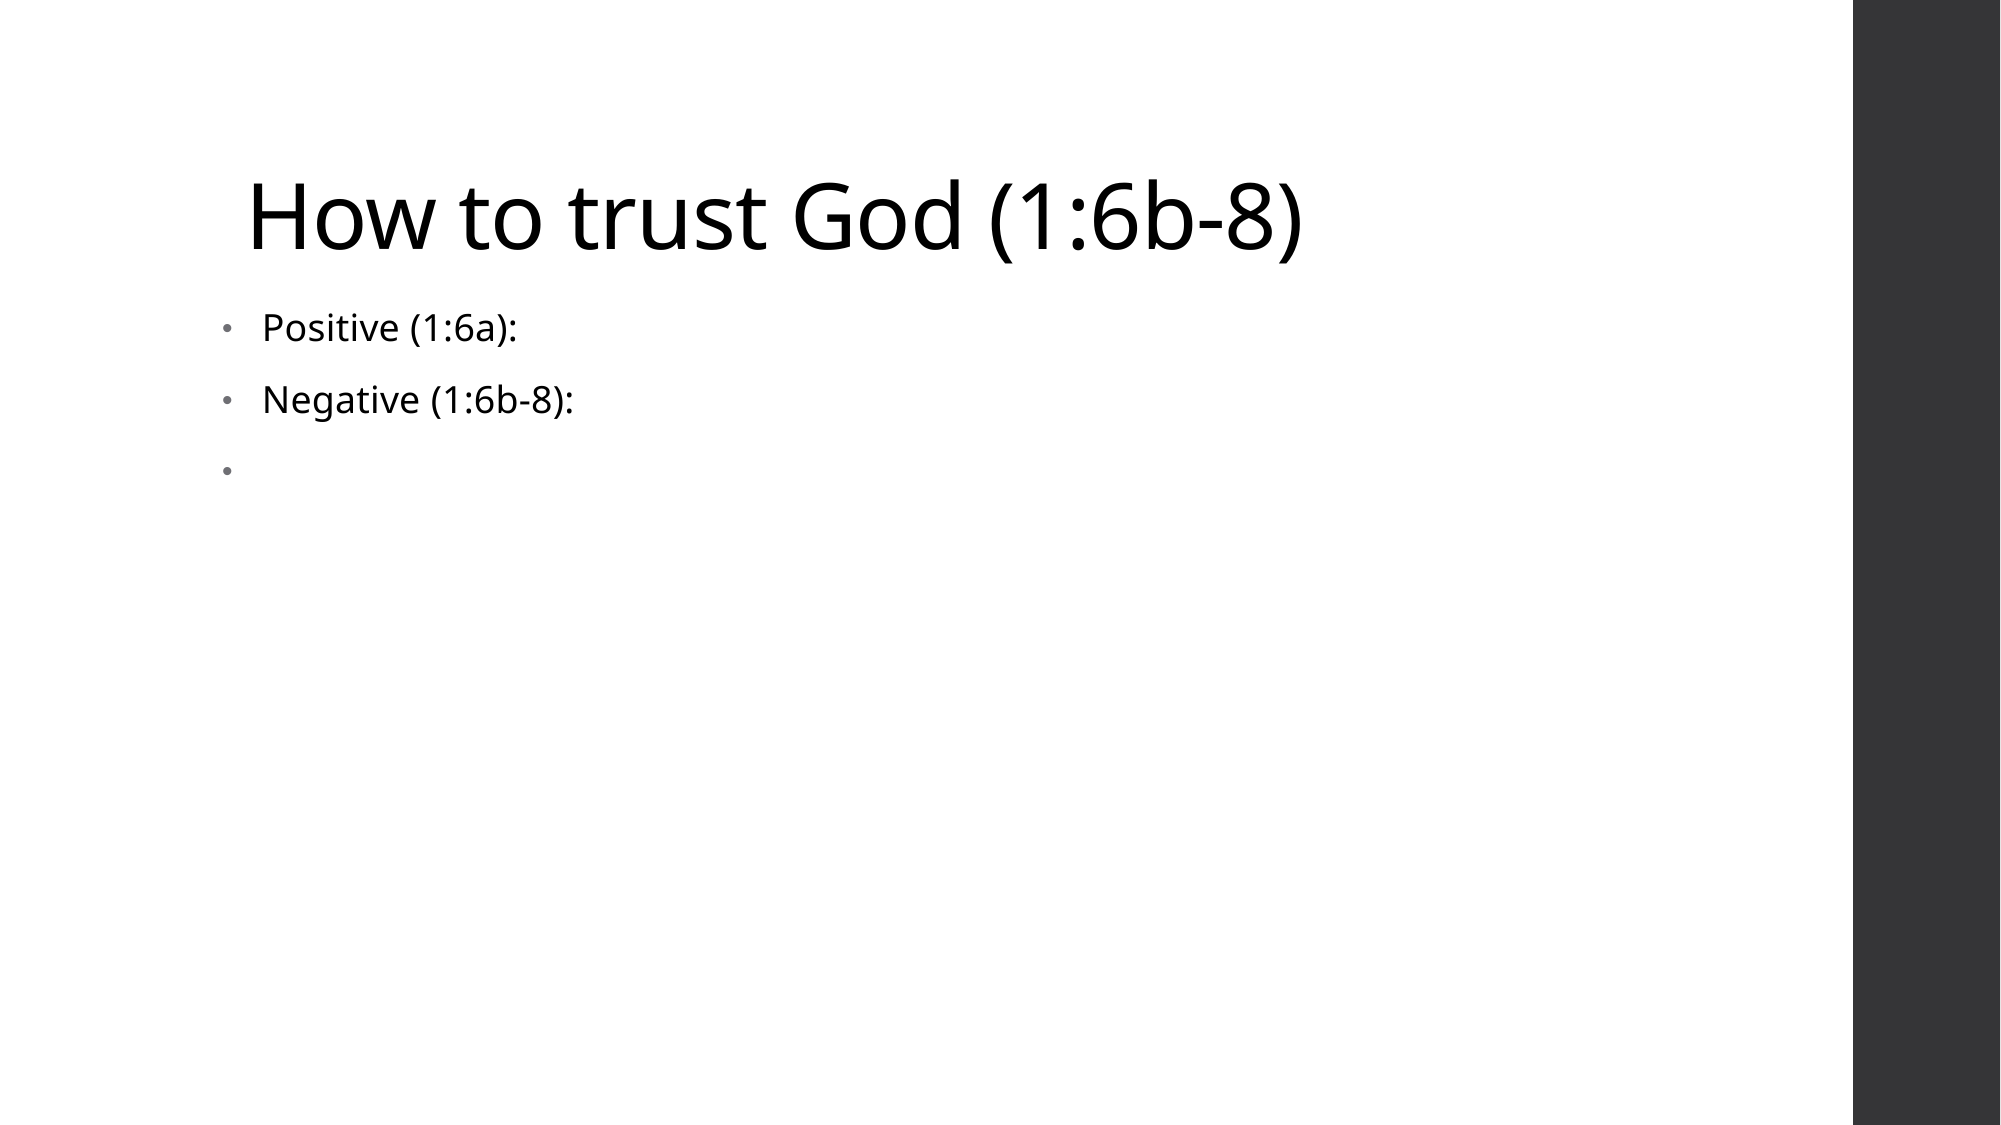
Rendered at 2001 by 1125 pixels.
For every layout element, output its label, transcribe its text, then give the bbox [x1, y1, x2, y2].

title How to trust God (1:6b-8) [206, 60, 1797, 278]
list Positive (1:6a): Negative (1:6b-8): [206, 299, 1617, 1014]
